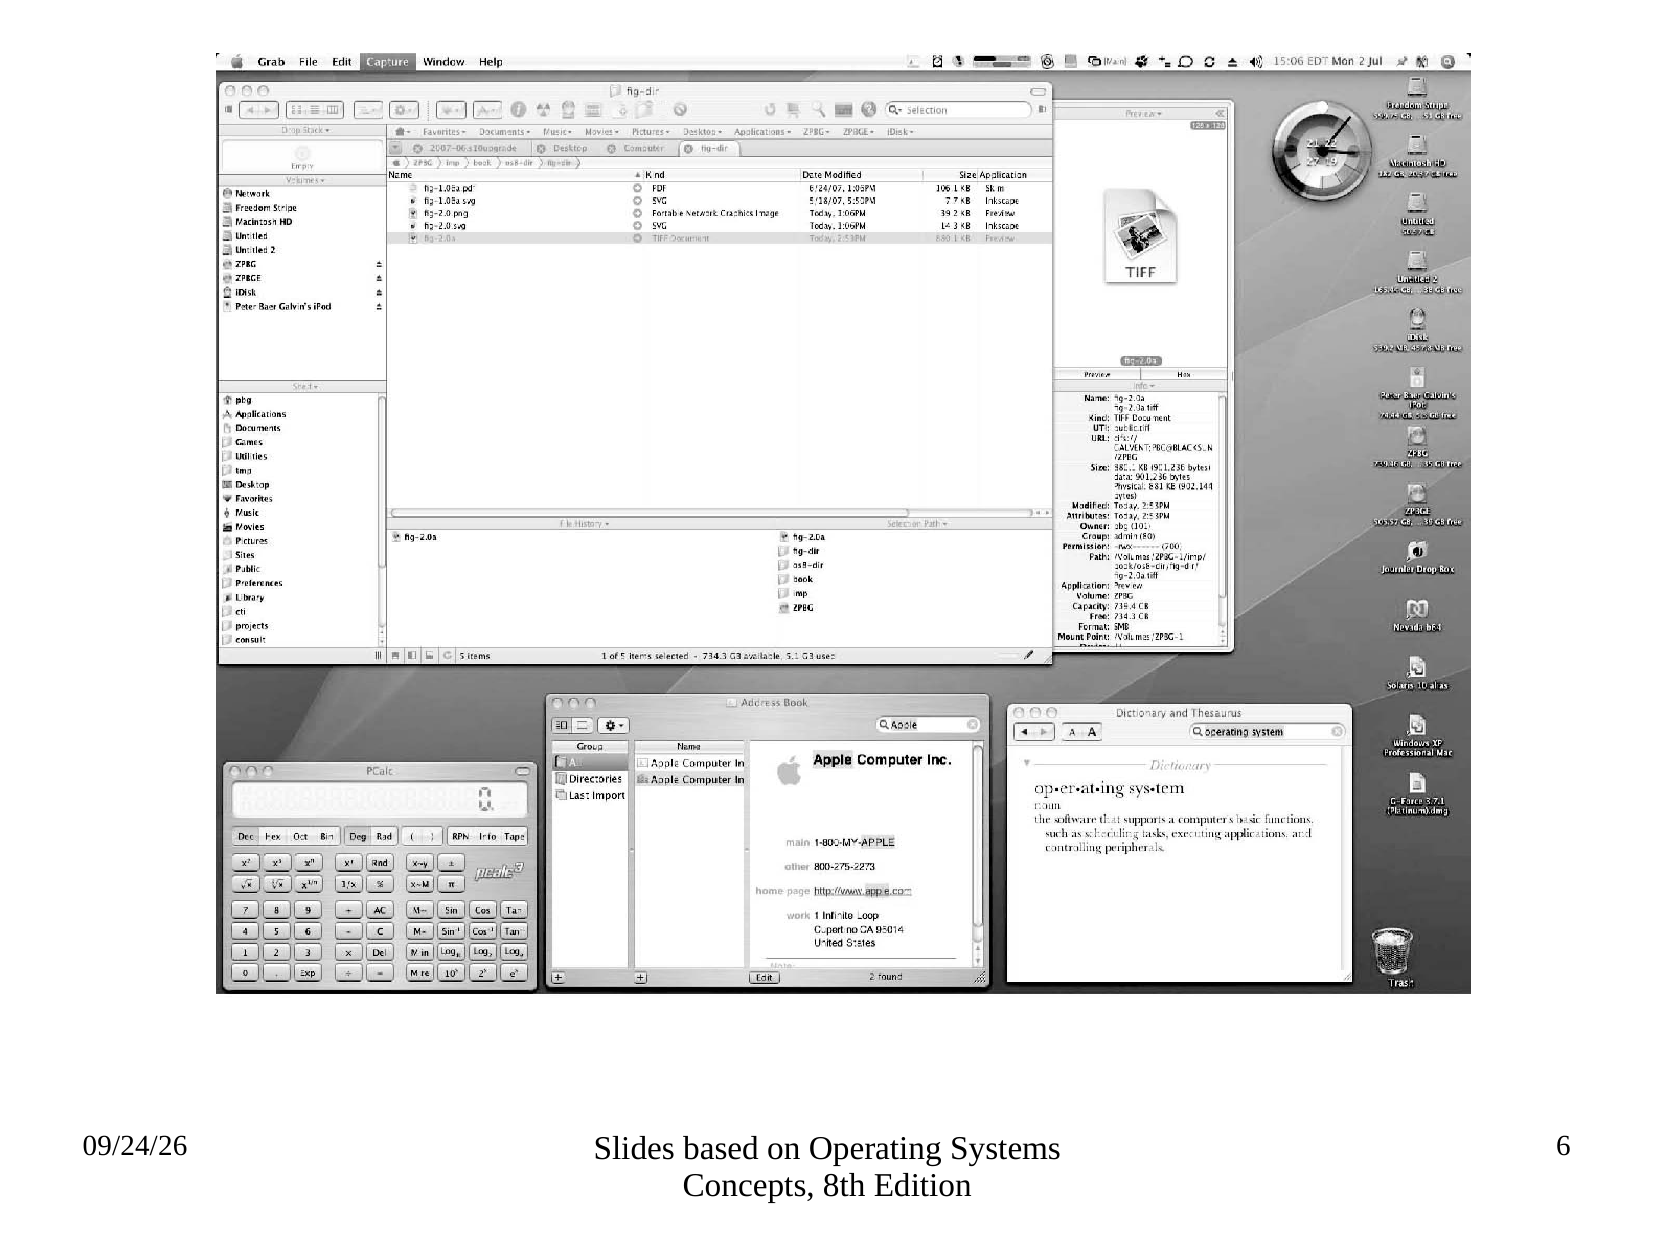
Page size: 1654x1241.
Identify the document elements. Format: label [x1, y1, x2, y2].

picture [216, 53, 1471, 1022]
